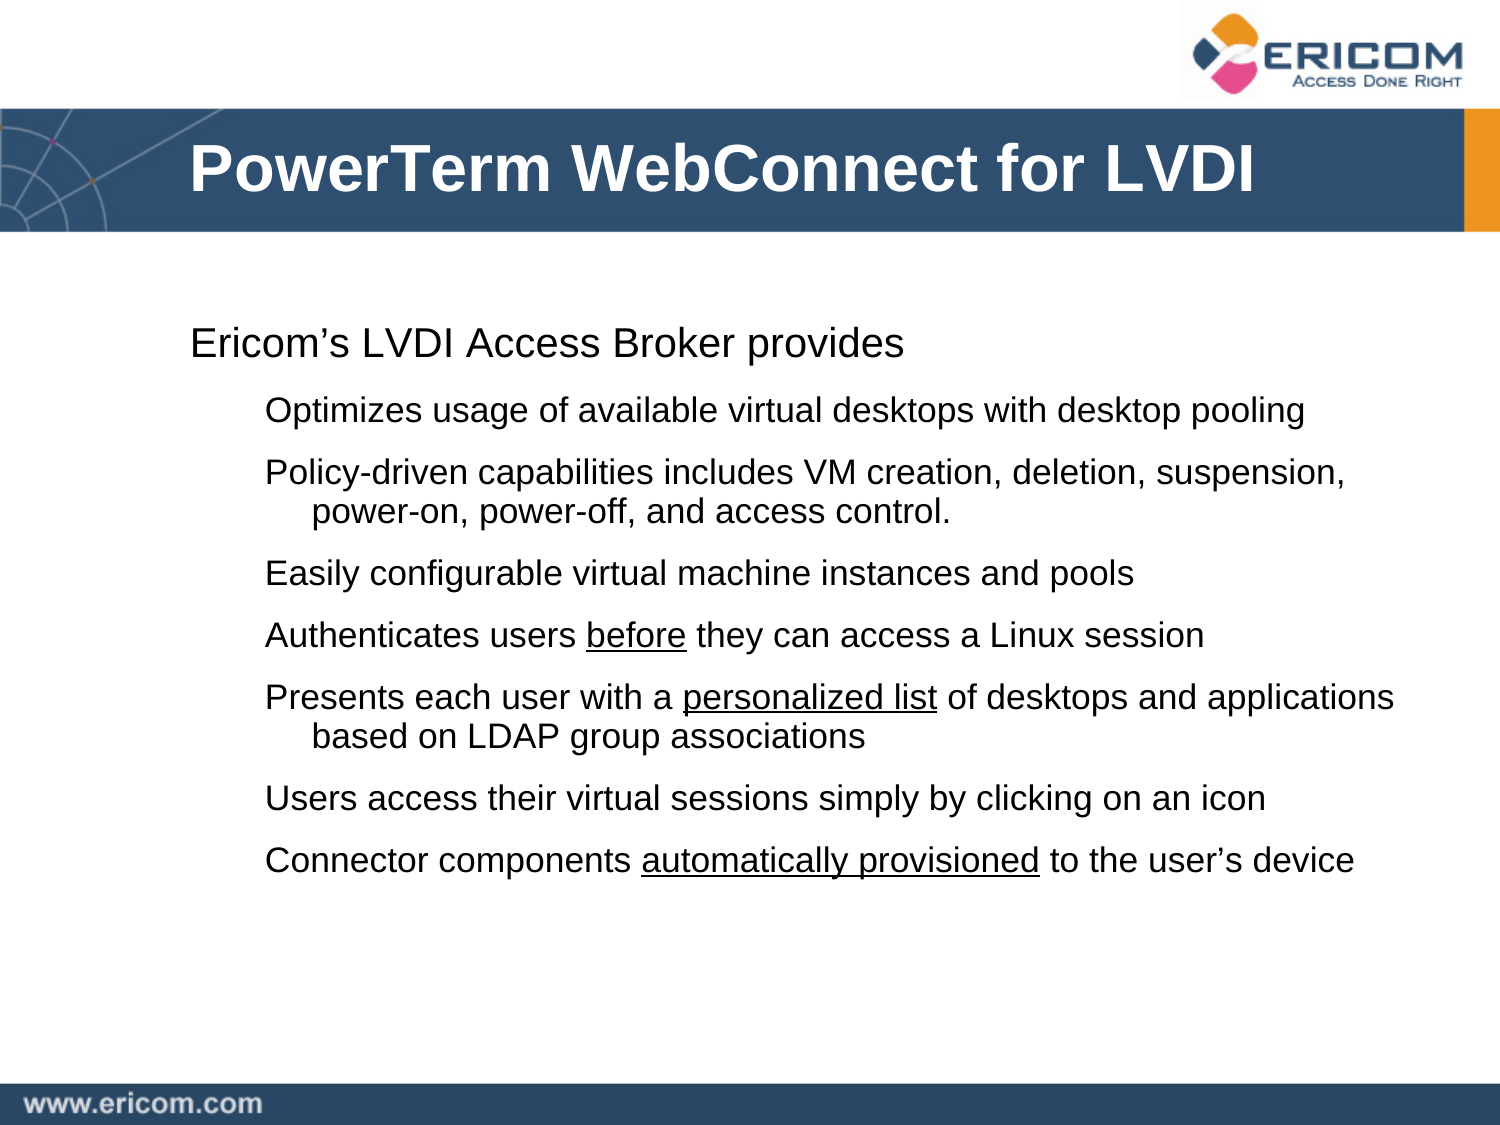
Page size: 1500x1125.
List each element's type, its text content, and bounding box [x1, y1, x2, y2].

title PowerTerm WebConnect for LVDI [174, 74, 1438, 263]
picture [0, 0, 1500, 1125]
list Ericom’s LVDI Access Broker provides Optimizes usage of available virtual desktops with desktop pooling Policy-driven capabilities includes VM creation, deletion, suspension, power-on, power-off, and access control. Easily configurable virtual machine instances and pools Authenticates users before they can access a Linux session Presents each user with a personalized list of desktops and applications based on LDAP group associations Users access their virtual sessions simply by clicking on an icon Connector components automatically provisioned to the user’s device [174, 312, 1438, 988]
